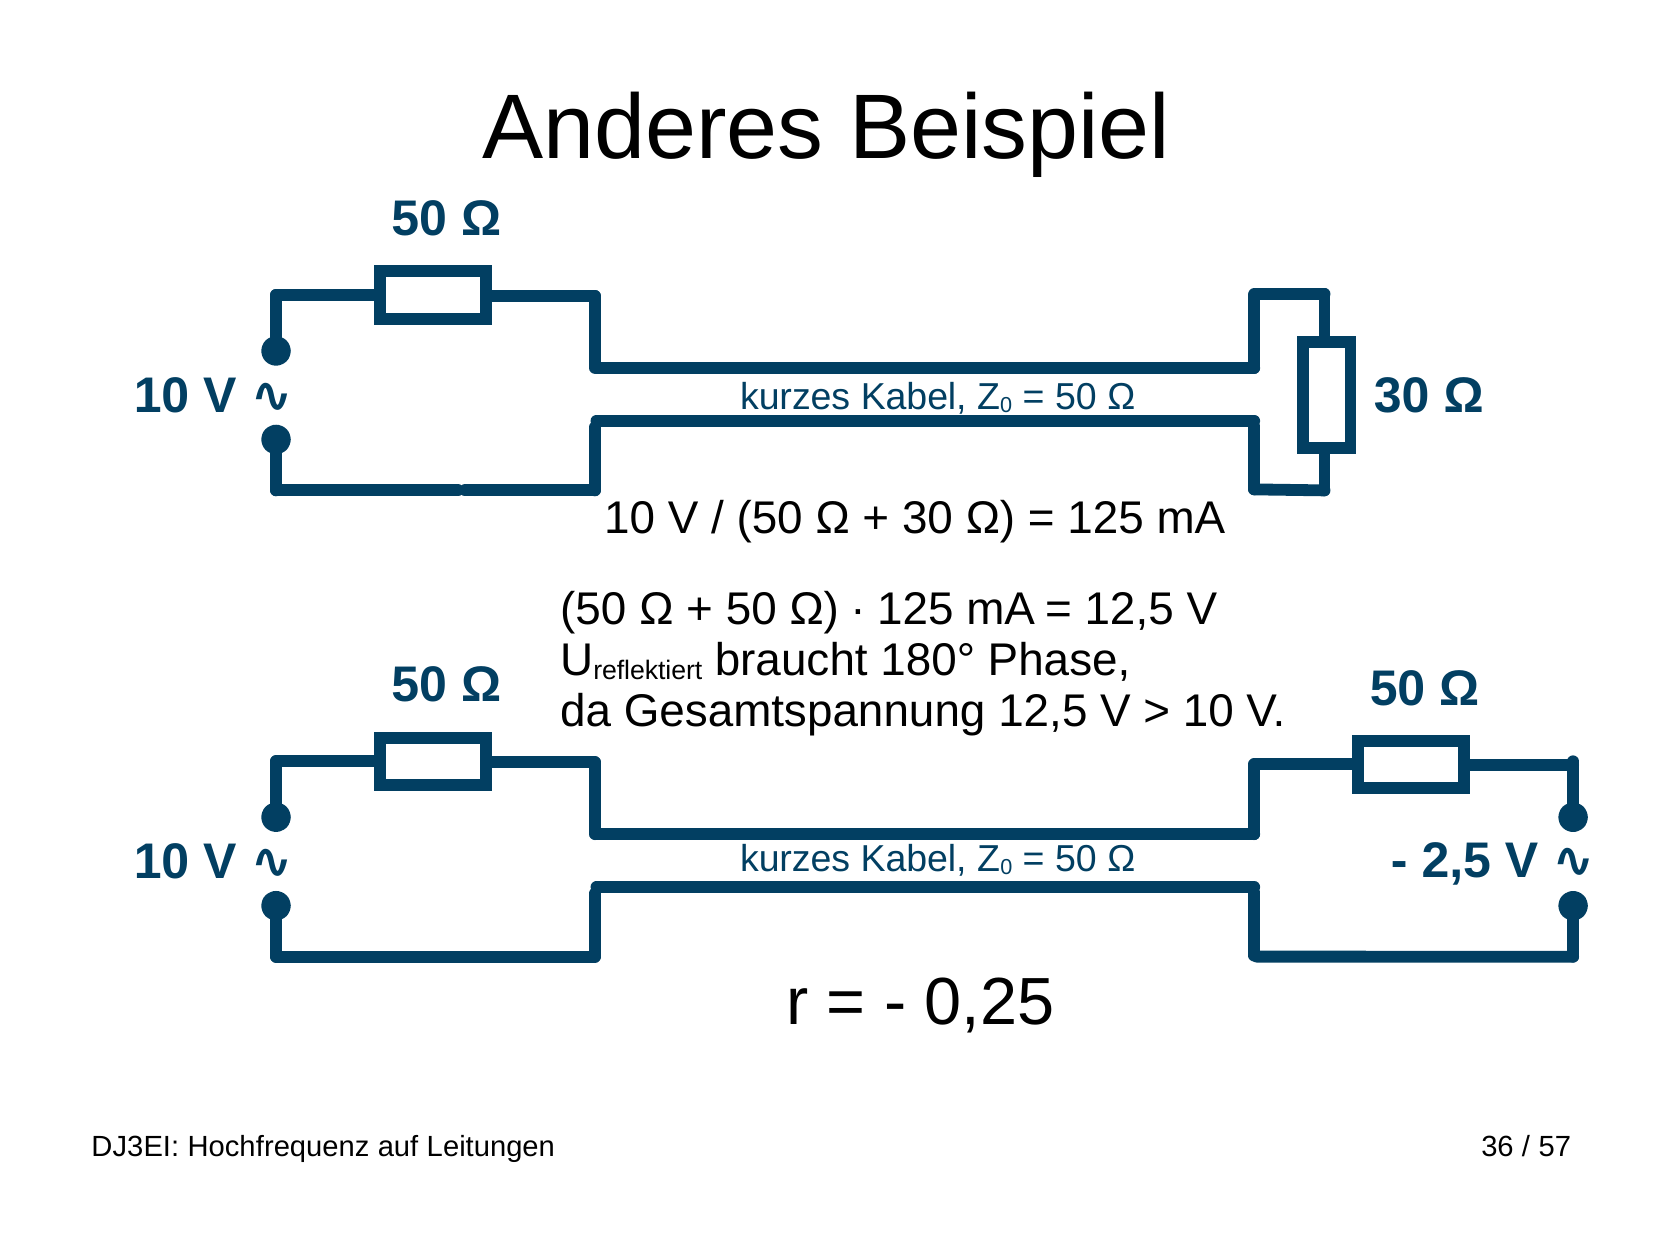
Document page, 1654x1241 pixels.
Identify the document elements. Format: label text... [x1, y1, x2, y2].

text_box 30 Ω [1339, 354, 1519, 473]
text_box (50 Ω + 50 Ω) ∙ 125 mA = 12,5 V Ureflektiert braucht 180° Phase, da Gesamtspannung 12,5 V > 10 V. [545, 575, 1304, 745]
text_box 50 Ω [370, 177, 522, 260]
text_box [1303, 342, 1351, 449]
text_box [1357, 740, 1465, 788]
text_box - 2,5 V ∿ [1370, 818, 1616, 902]
text_box 50 Ω [1349, 646, 1501, 729]
text_box r = - 0,25 [771, 956, 1075, 1063]
text_box 10 V ∿ [113, 353, 314, 437]
text_box [379, 737, 487, 785]
title Anderes Beispiel [82, 23, 1571, 231]
text_box kurzes Kabel, Z0 = 50 Ω [725, 367, 1151, 425]
text_box [379, 271, 487, 319]
text_box 10 V / (50 Ω + 30 Ω) = 125 mA [589, 484, 1241, 551]
text_box 10 V ∿ [113, 820, 314, 903]
text_box kurzes Kabel, Z0 = 50 Ω [725, 830, 1151, 887]
text_box 50 Ω [370, 643, 522, 726]
